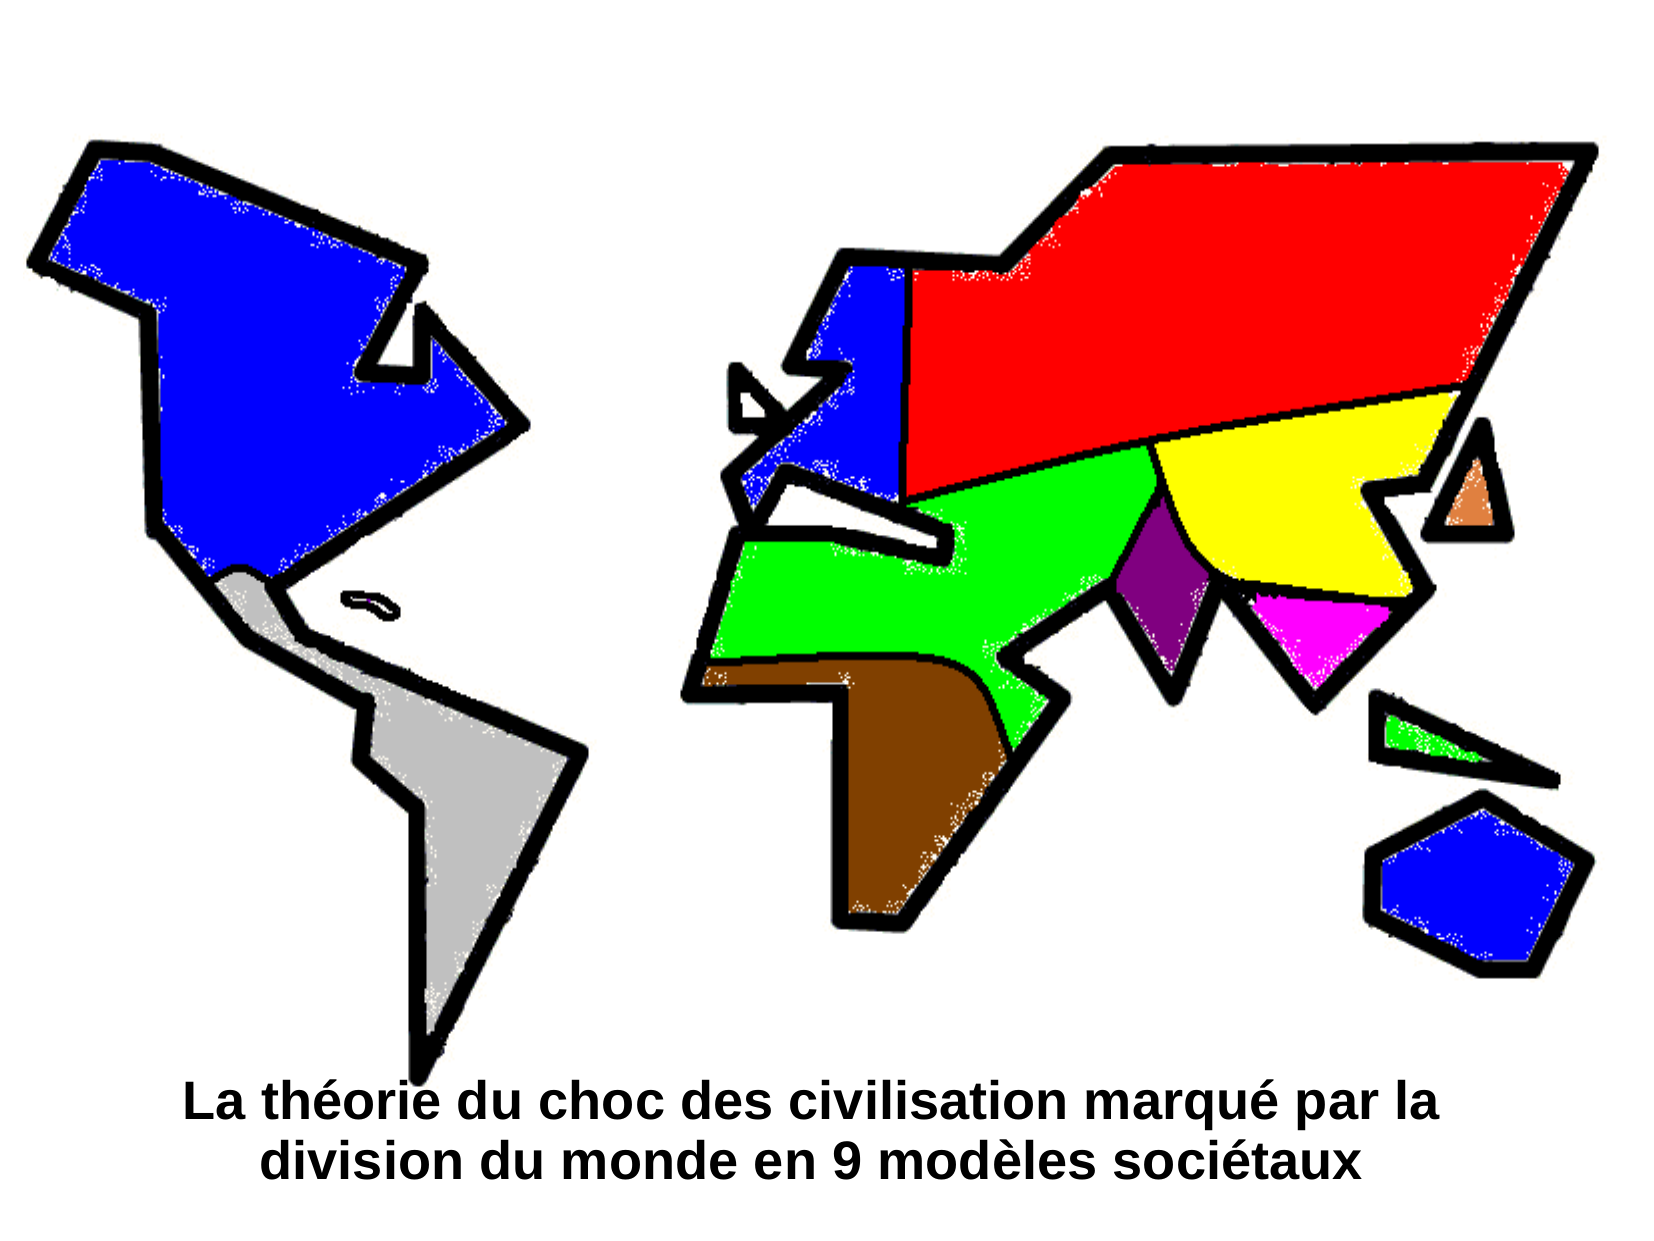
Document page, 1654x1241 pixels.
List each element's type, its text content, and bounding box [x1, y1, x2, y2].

text_box La théorie du choc des civilisation marqué par la division du monde en 9 modèles sociétaux [59, 1063, 1565, 1202]
picture [23, 118, 1613, 1093]
